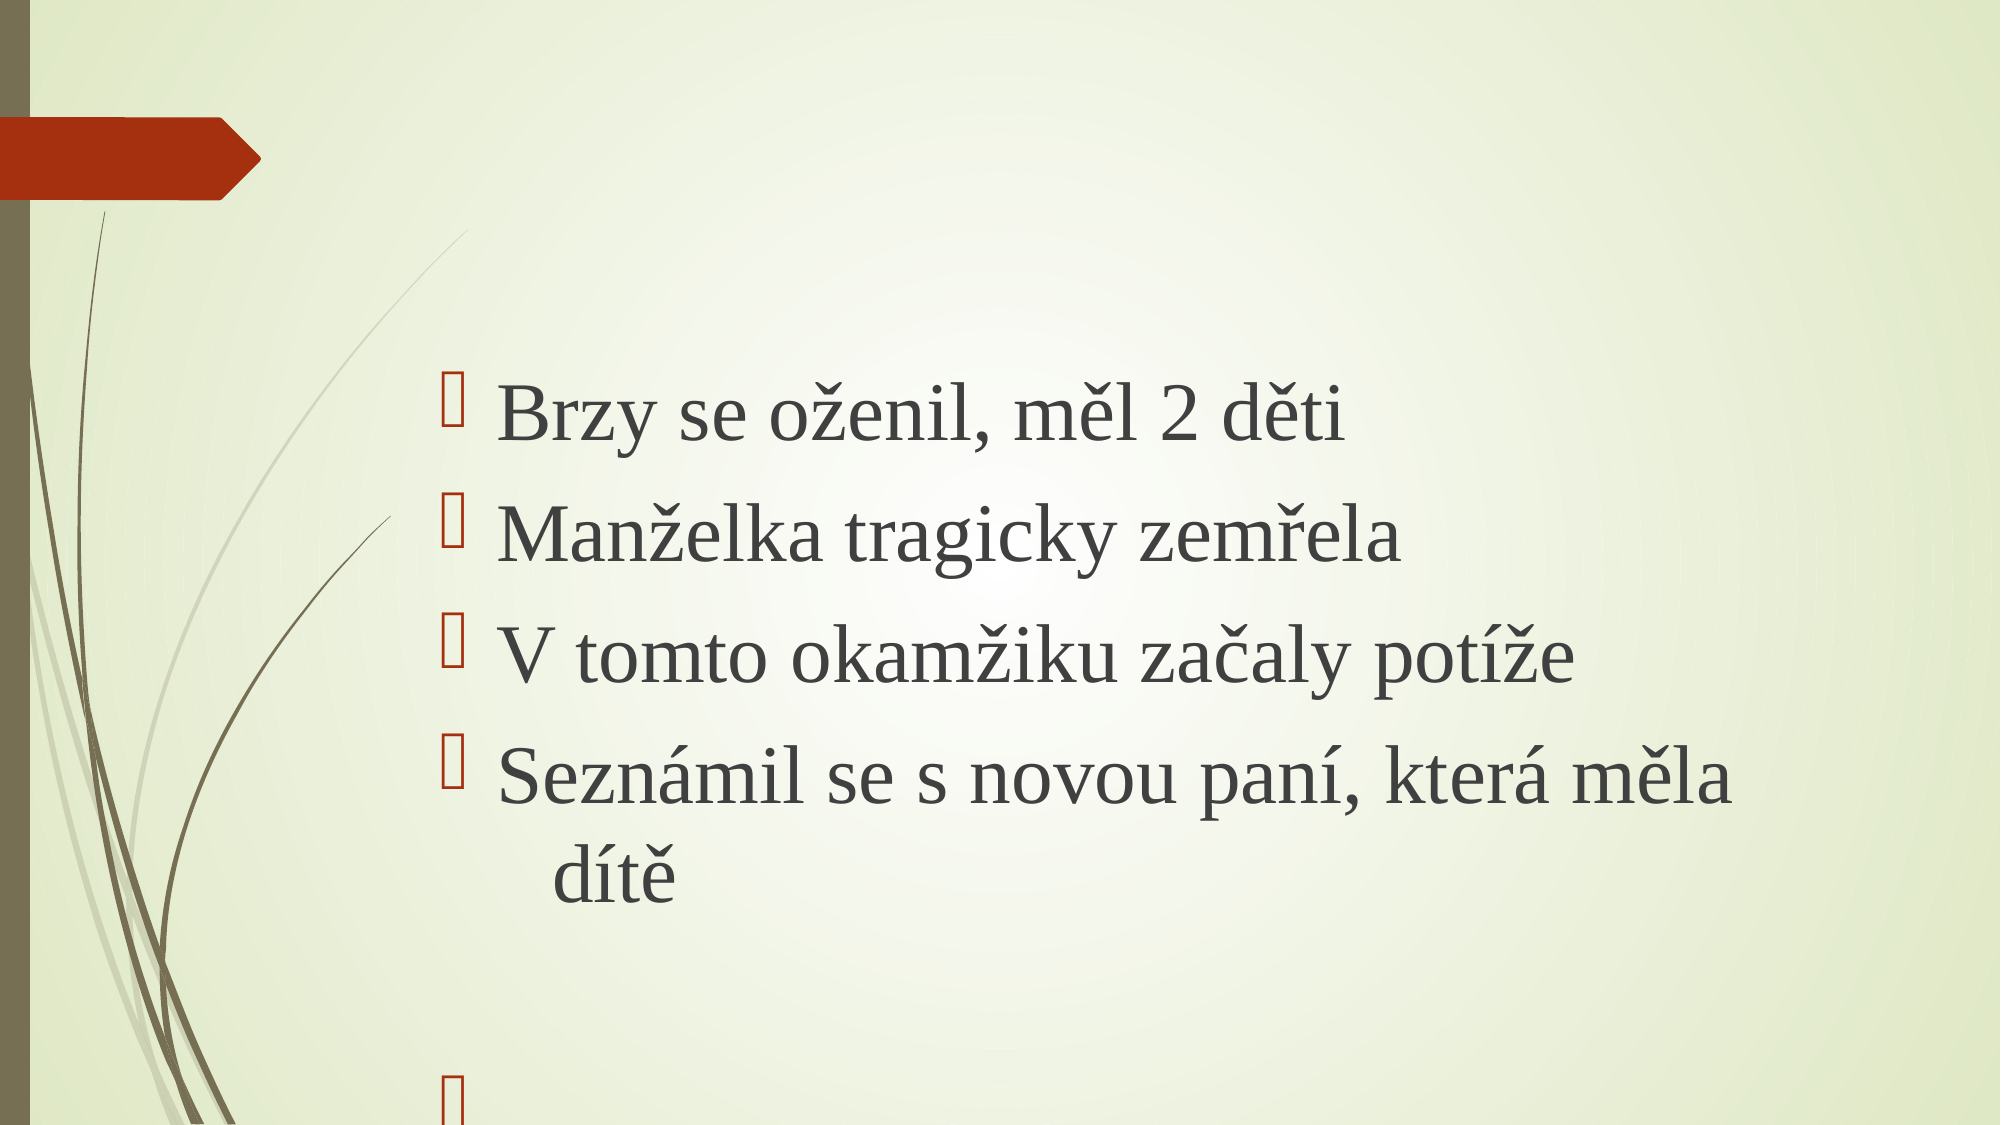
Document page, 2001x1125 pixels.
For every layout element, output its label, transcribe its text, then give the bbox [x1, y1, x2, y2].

list Brzy se oženil, měl 2 děti Manželka tragicky zemřela V tomto okamžiku začaly potíže Seznámil se s novou paní, která měla dítě [424, 350, 1888, 970]
